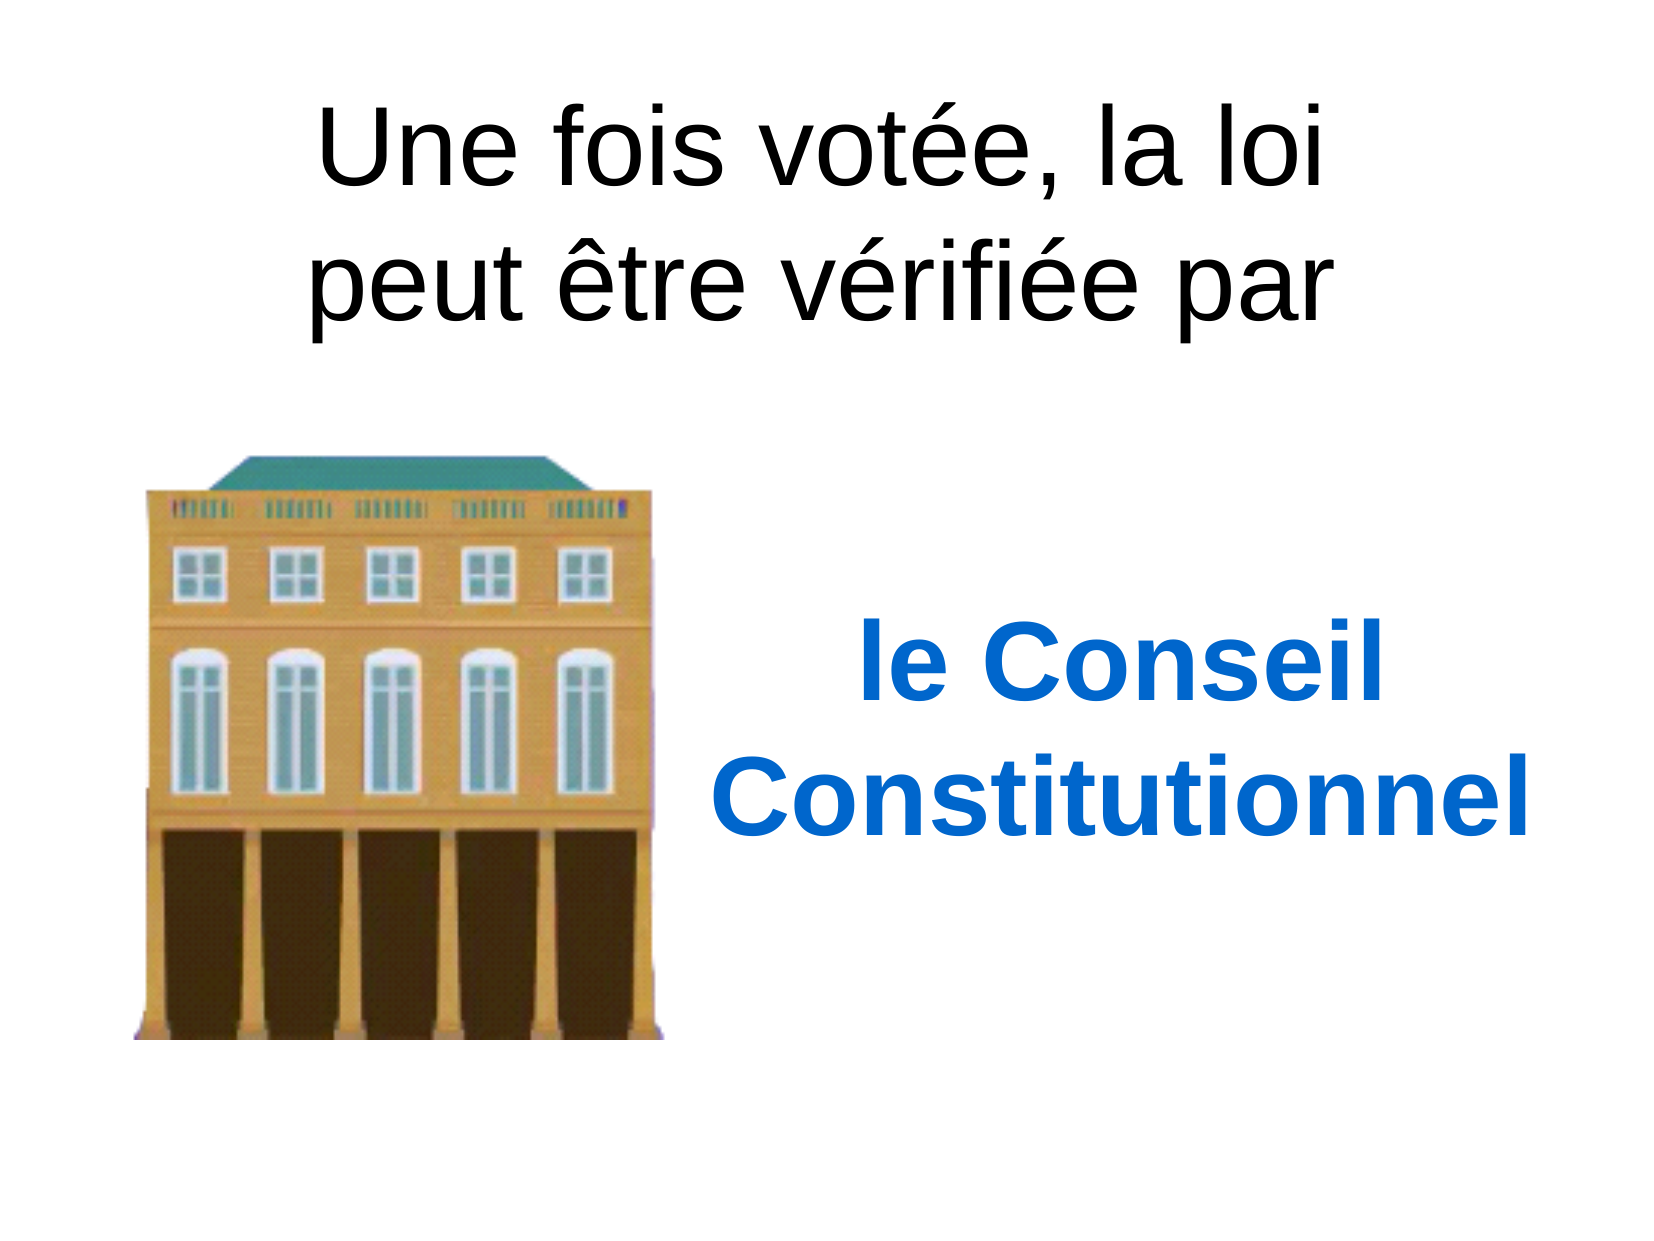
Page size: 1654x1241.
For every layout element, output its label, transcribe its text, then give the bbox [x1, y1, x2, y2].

title le Conseil Constitutionnel [708, 586, 1536, 860]
picture [129, 448, 674, 1040]
title Une fois votée, la loi peut être vérifiée par [224, 73, 1418, 344]
